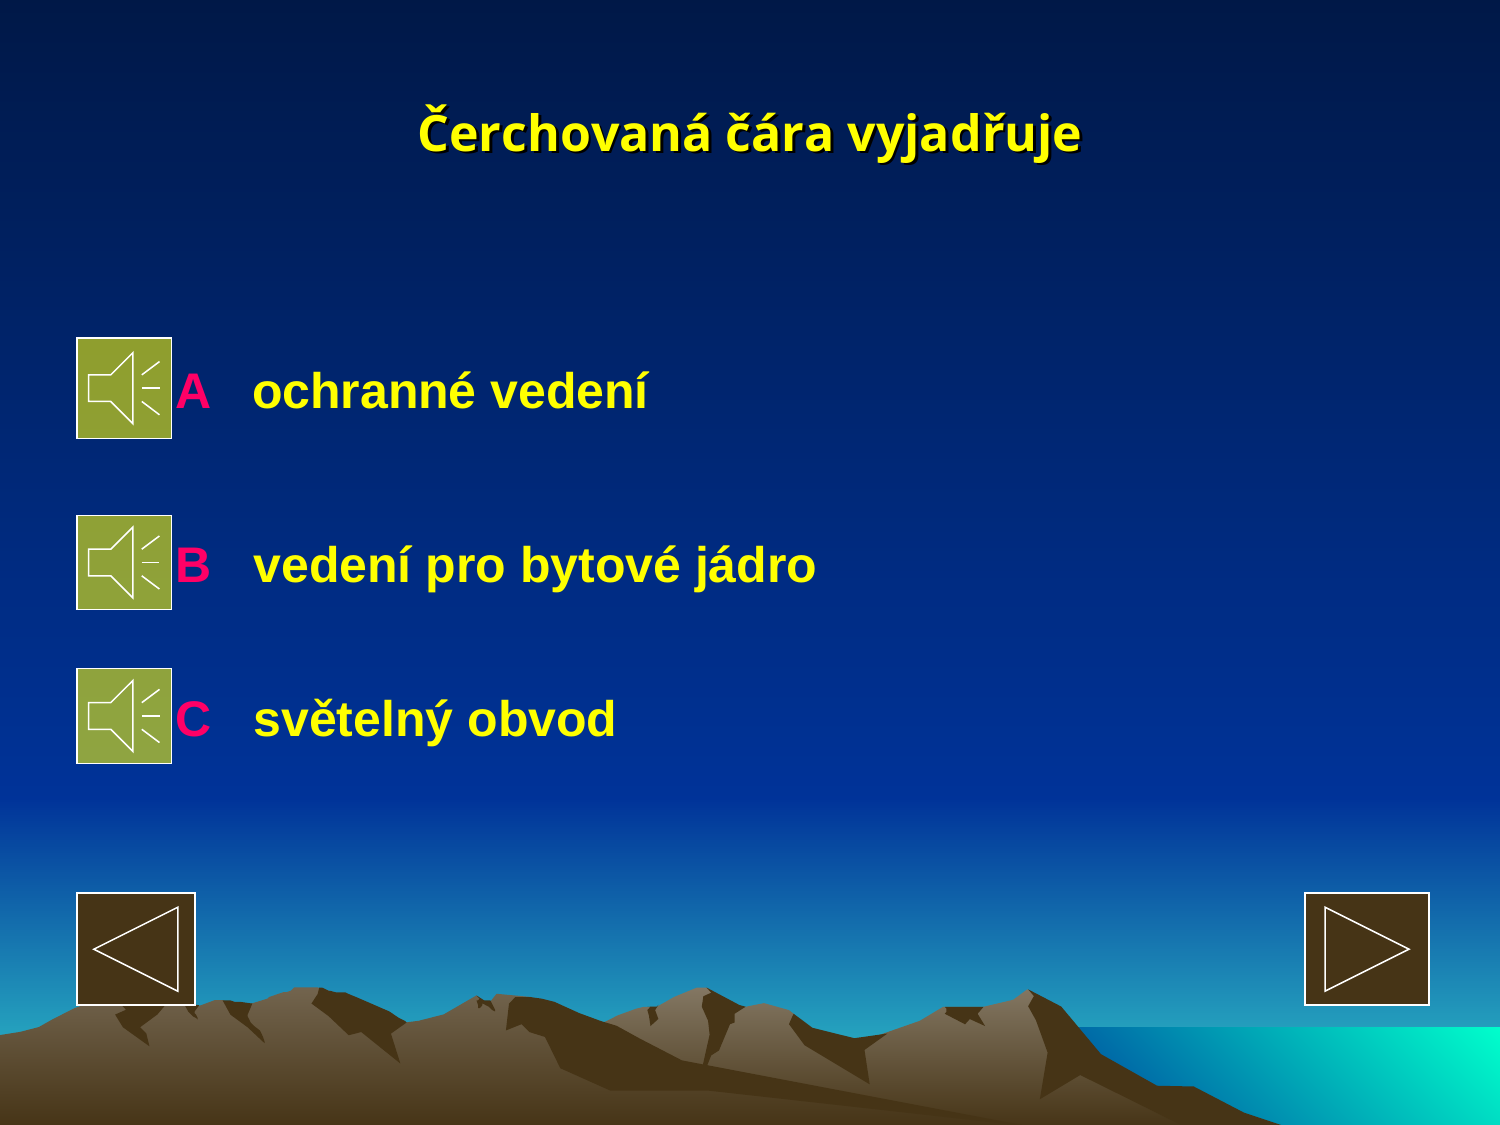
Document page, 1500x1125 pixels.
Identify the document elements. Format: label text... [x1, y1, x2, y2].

text_box [76, 893, 195, 1006]
text_box [1305, 893, 1429, 1006]
text_box C světelný obvod [76, 668, 172, 764]
title Čerchovaná čára vyjadřuje [75, 37, 1426, 225]
text_box A ochranné vedení [76, 338, 172, 439]
text_box B vedení pro bytové jádro [76, 515, 172, 610]
